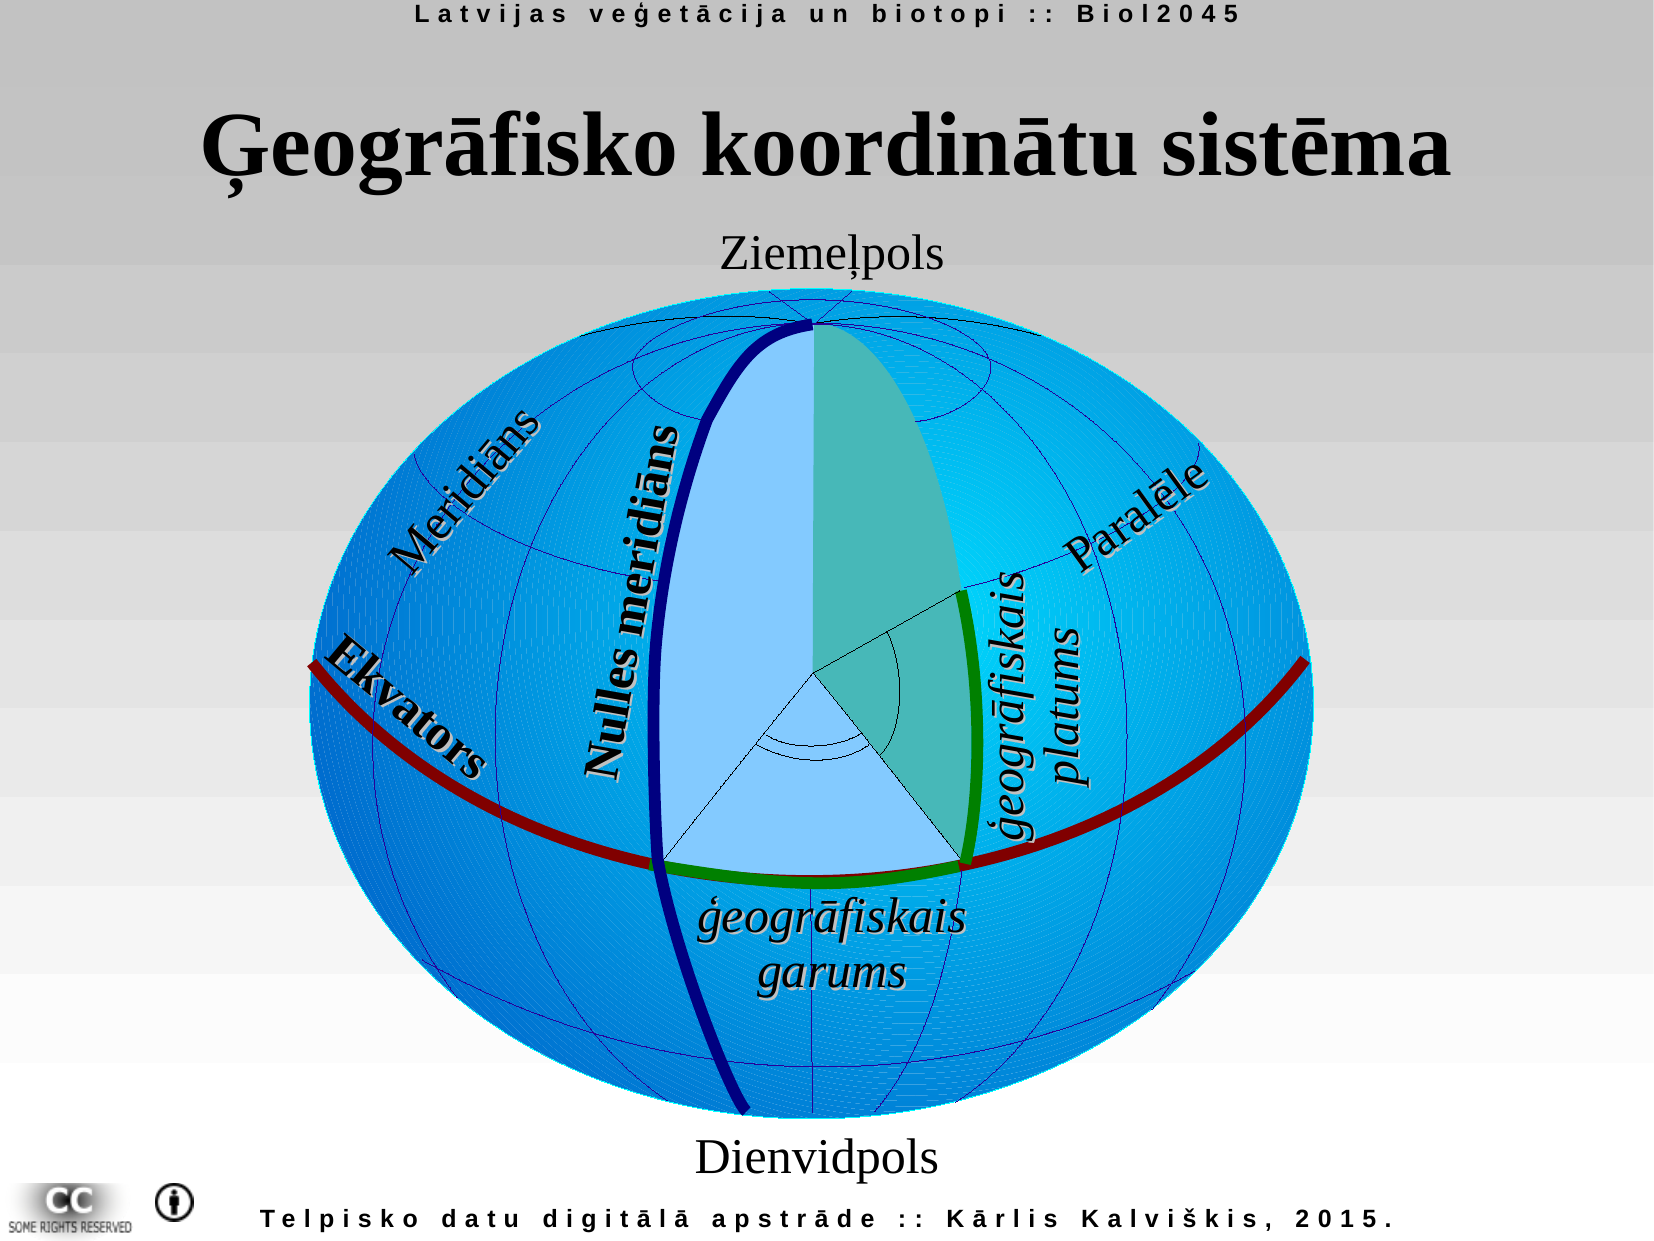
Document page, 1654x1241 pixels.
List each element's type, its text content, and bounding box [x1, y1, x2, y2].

text_box Nulles meridiāns [572, 394, 699, 785]
text_box ģeogrāfiskais garums [697, 887, 968, 1004]
title Ģeogrāfisko koordinātu sistēma [0, 1, 1654, 287]
text_box Meridiāns [377, 391, 554, 586]
text_box Dienvidpols [694, 1129, 940, 1186]
text_box [309, 288, 1314, 1119]
text_box Ekvators [313, 622, 510, 801]
picture [0, 287, 1654, 1241]
text_box Paralēle [1054, 440, 1224, 585]
text_box ģeogrāfiskais platums [978, 570, 1095, 841]
